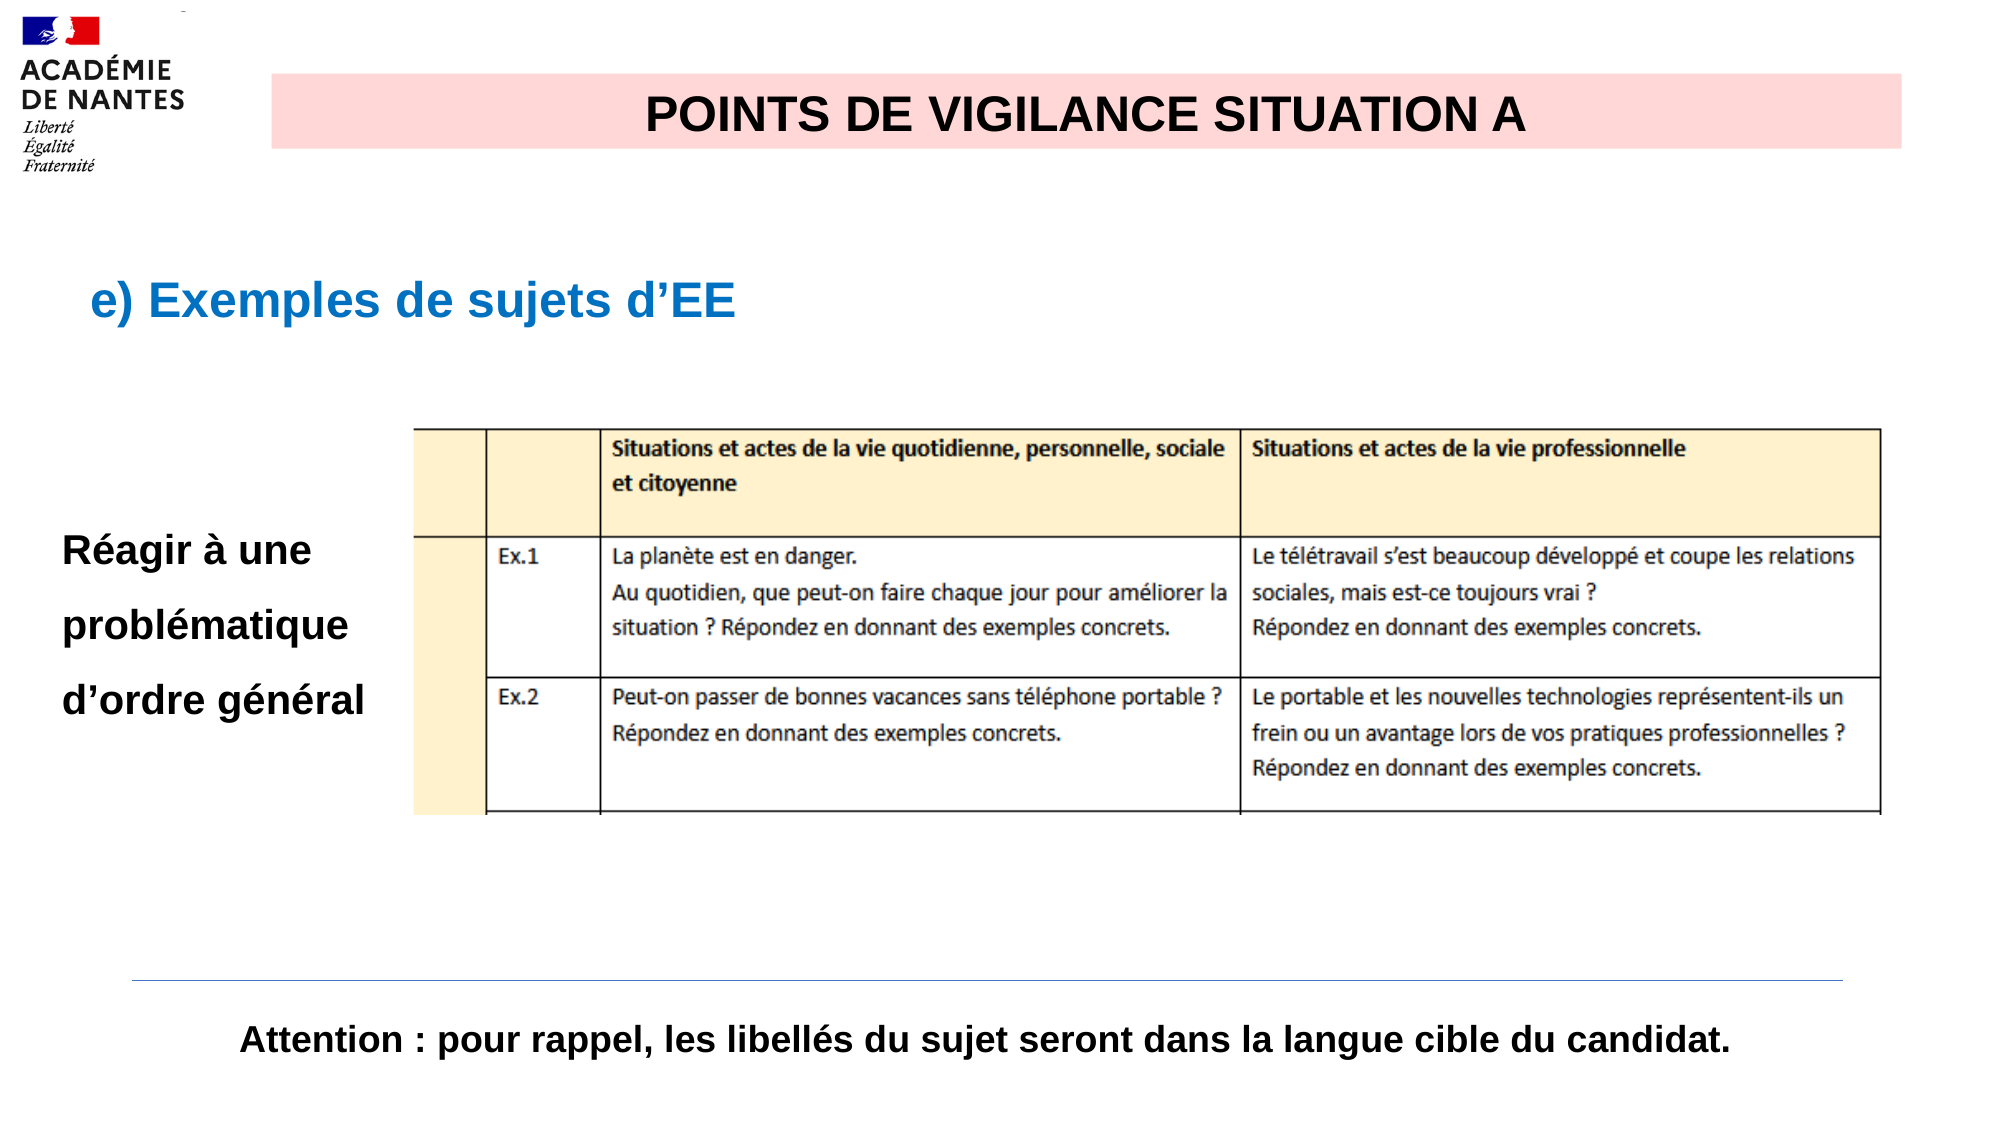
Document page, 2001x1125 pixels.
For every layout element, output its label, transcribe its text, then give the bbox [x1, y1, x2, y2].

text_box Réagir à une problématique d’ordre général [47, 490, 409, 730]
picture [11, 11, 186, 178]
text_box e) Exemples de sujets d’EE [75, 259, 1288, 335]
text_box Attention : pour rappel, les libellés du sujet seront dans la langue cible du candidat. [70, 1011, 1902, 1087]
text_box POINTS DE VIGILANCE SITUATION A [271, 73, 1902, 149]
picture [413, 401, 1890, 815]
